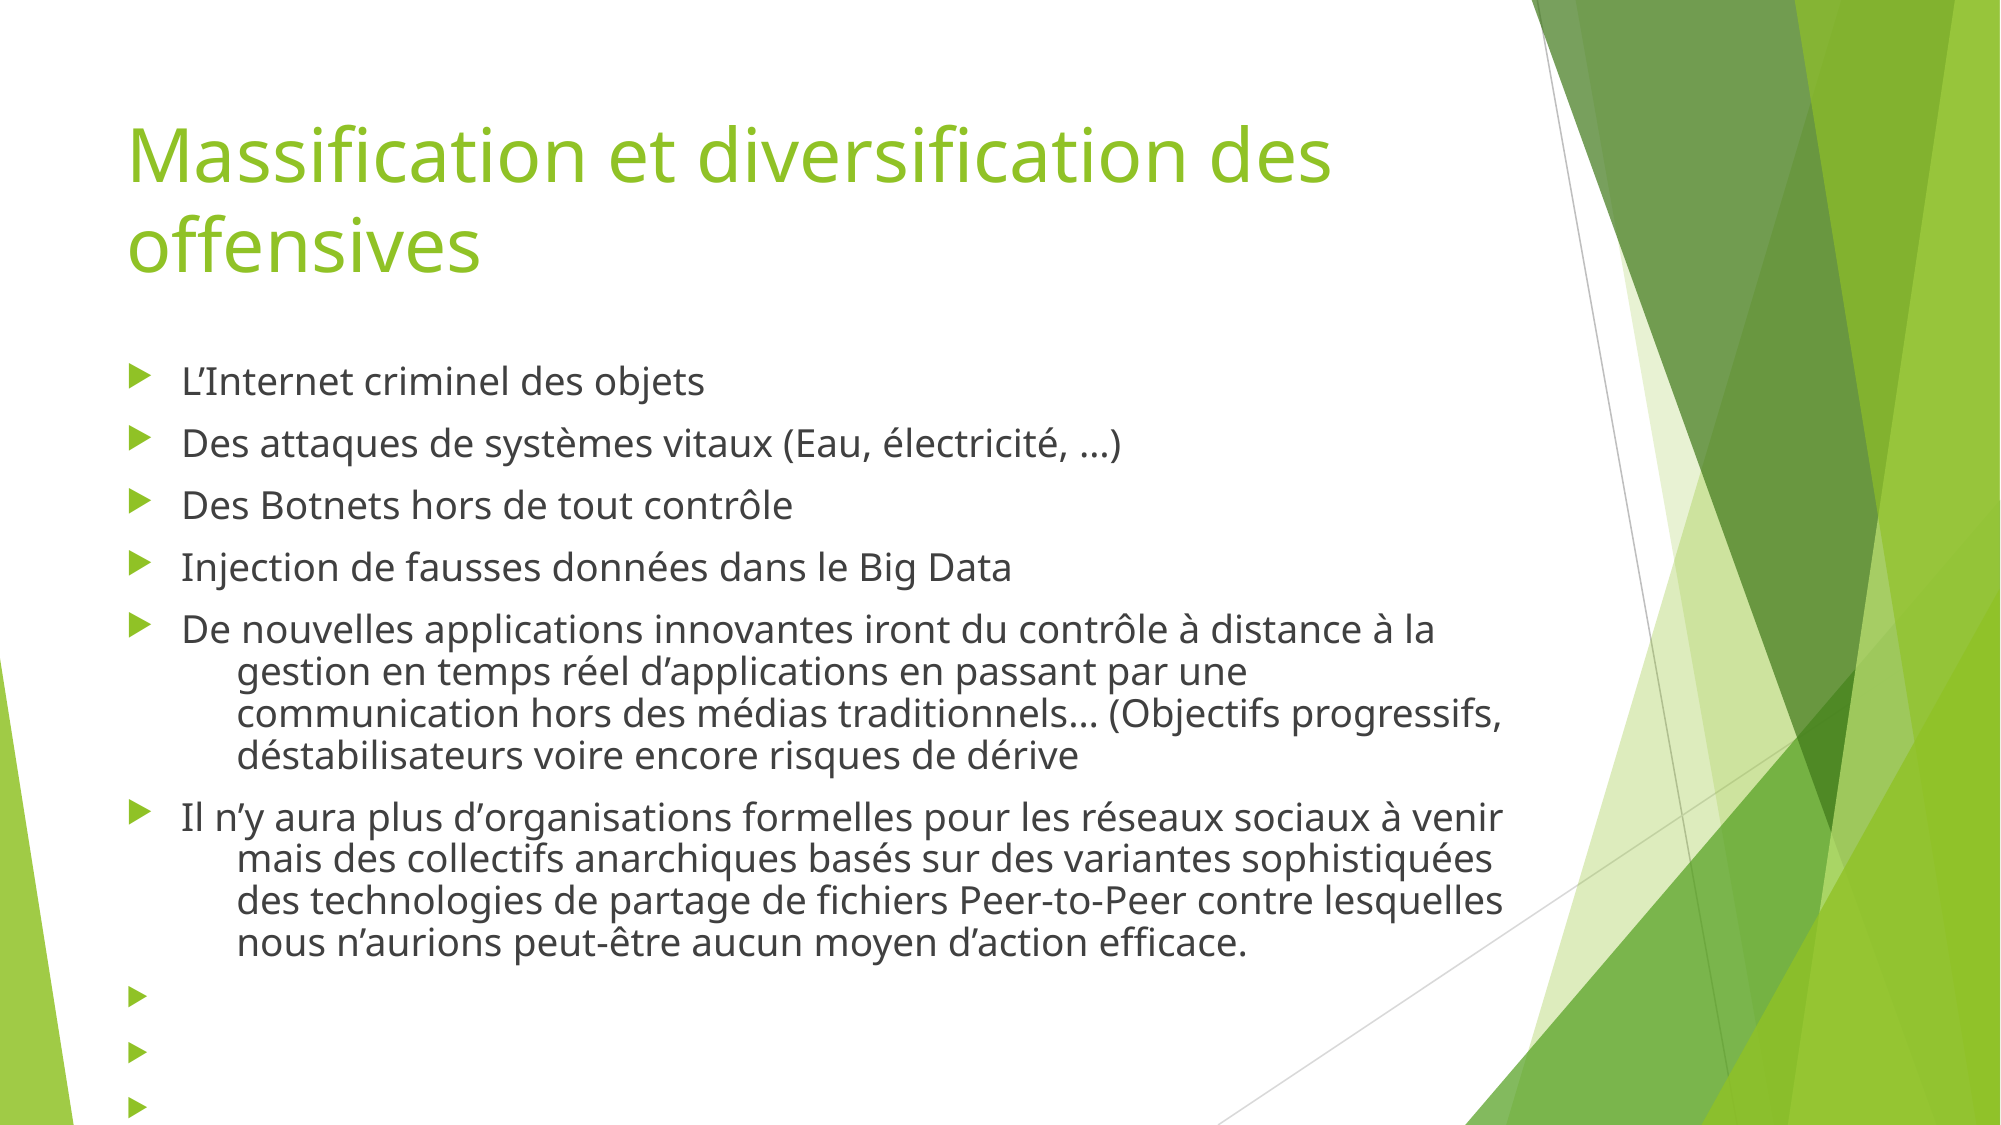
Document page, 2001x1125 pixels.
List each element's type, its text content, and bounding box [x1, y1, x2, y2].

list L’Internet criminel des objets Des attaques de systèmes vitaux (Eau, électricité, …) Des Botnets hors de tout contrôle Injection de fausses données dans le Big Data De nouvelles applications innovantes iront du contrôle à distance à la gestion en temps réel d’applications en passant par une communication hors des médias traditionnels… (Objectifs progressifs, déstabilisateurs voire encore risques de dérive Il n’y aura plus d’organisations formelles pour les réseaux sociaux à venir mais des collectifs anarchiques basés sur des variantes sophistiquées des technologies de partage de fichiers Peer-to-Peer contre lesquelles nous n’aurions peut-être aucun moyen d’action efficace. [111, 354, 1522, 992]
title Massification et diversification des offensives [111, 99, 1522, 317]
